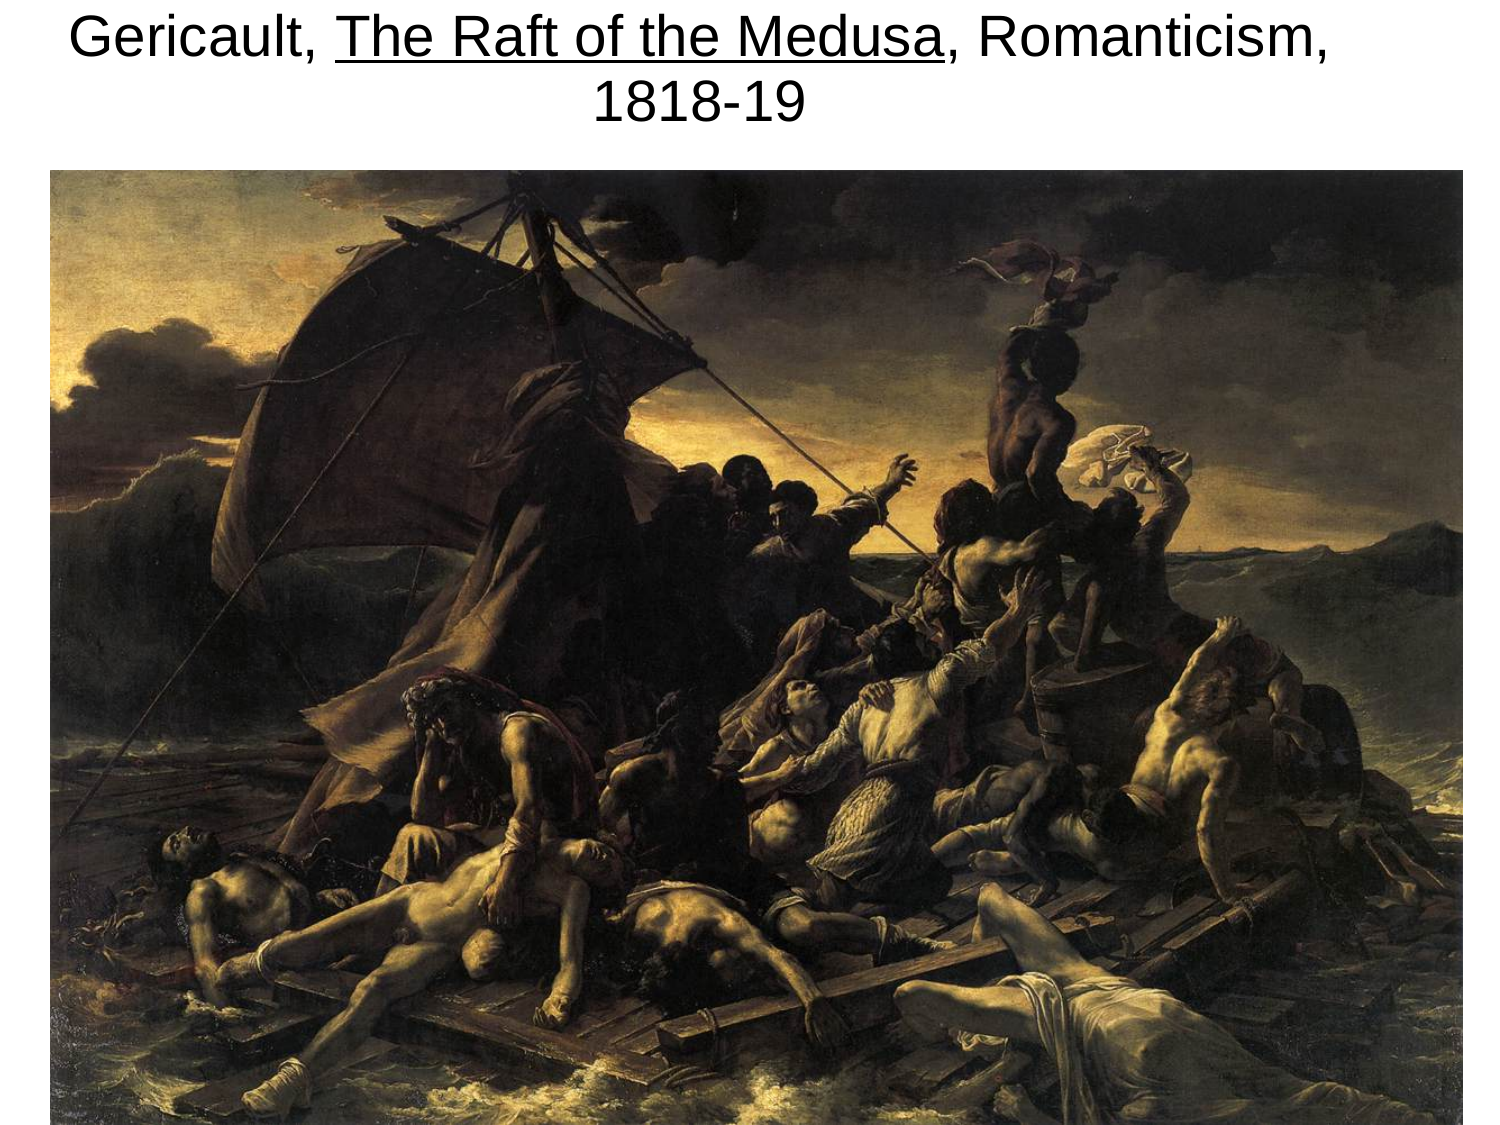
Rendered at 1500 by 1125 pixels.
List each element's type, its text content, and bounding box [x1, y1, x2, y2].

title Gericault, The Raft of the Medusa, Romanticism, 1818-19 [0, 0, 1400, 147]
picture [50, 170, 1463, 1125]
